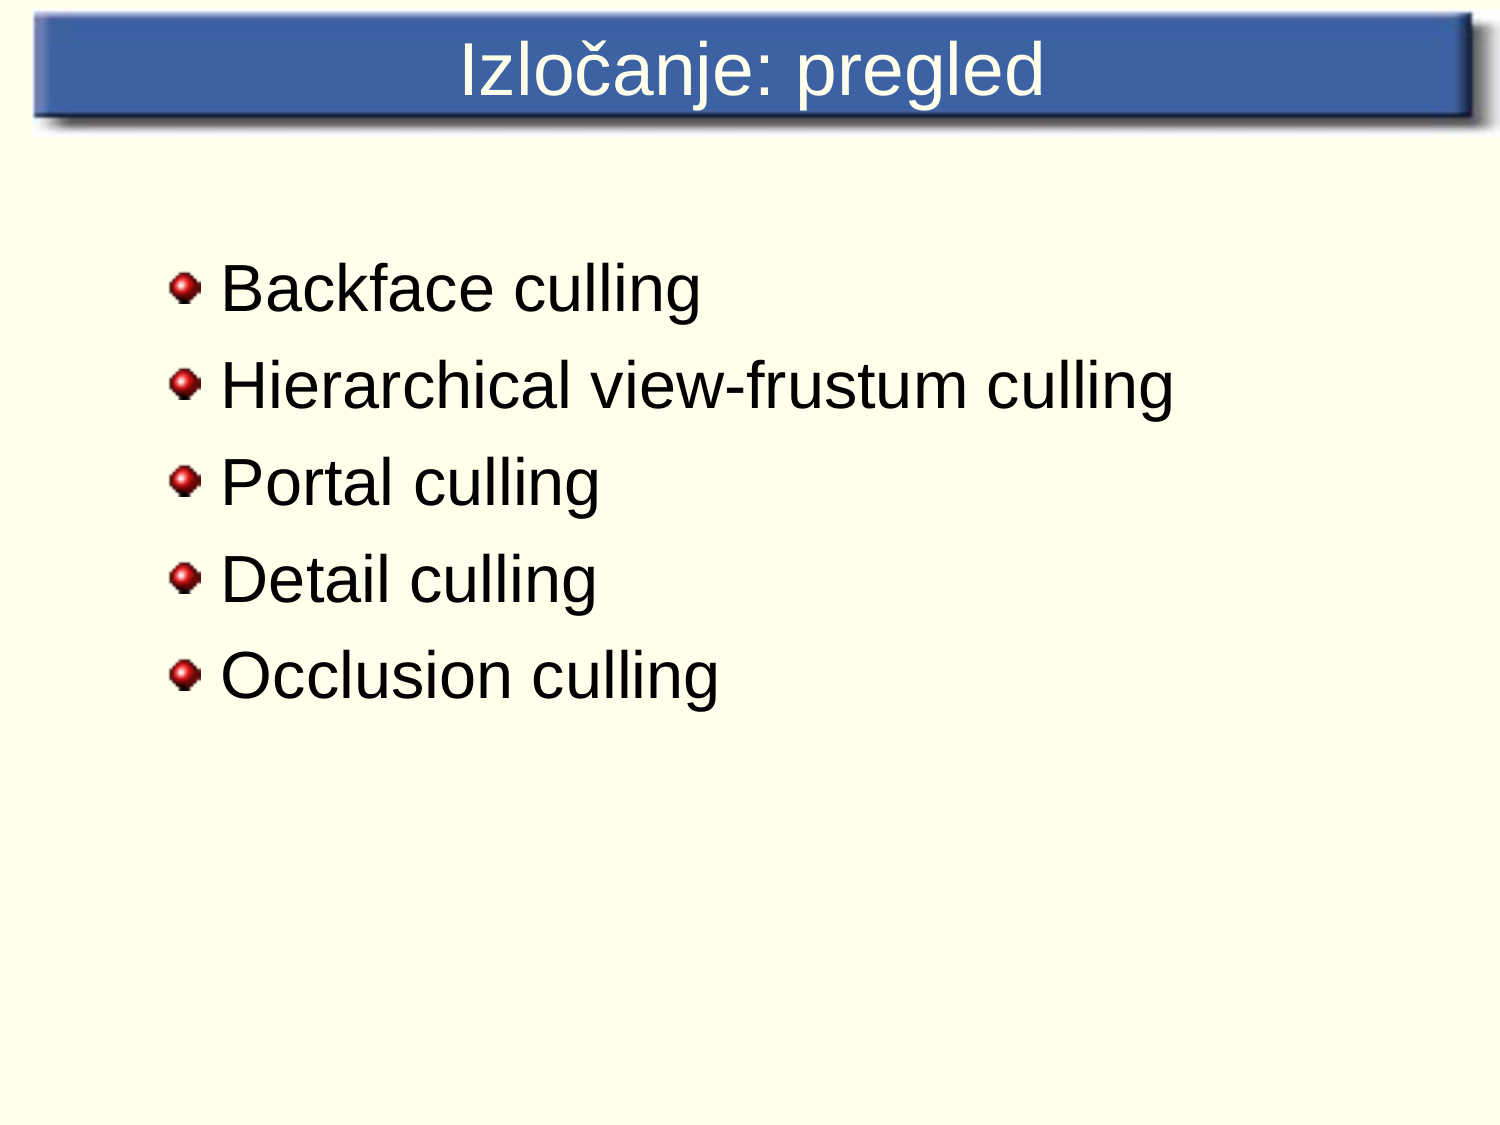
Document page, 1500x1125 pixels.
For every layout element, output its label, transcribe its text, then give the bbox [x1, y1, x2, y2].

picture [32, 9, 1500, 137]
list Backface culling Hierarchical view-frustum culling Portal culling Detail culling Occlusion culling [149, 237, 1463, 1038]
title Izločanje: pregled [96, 6, 1409, 120]
